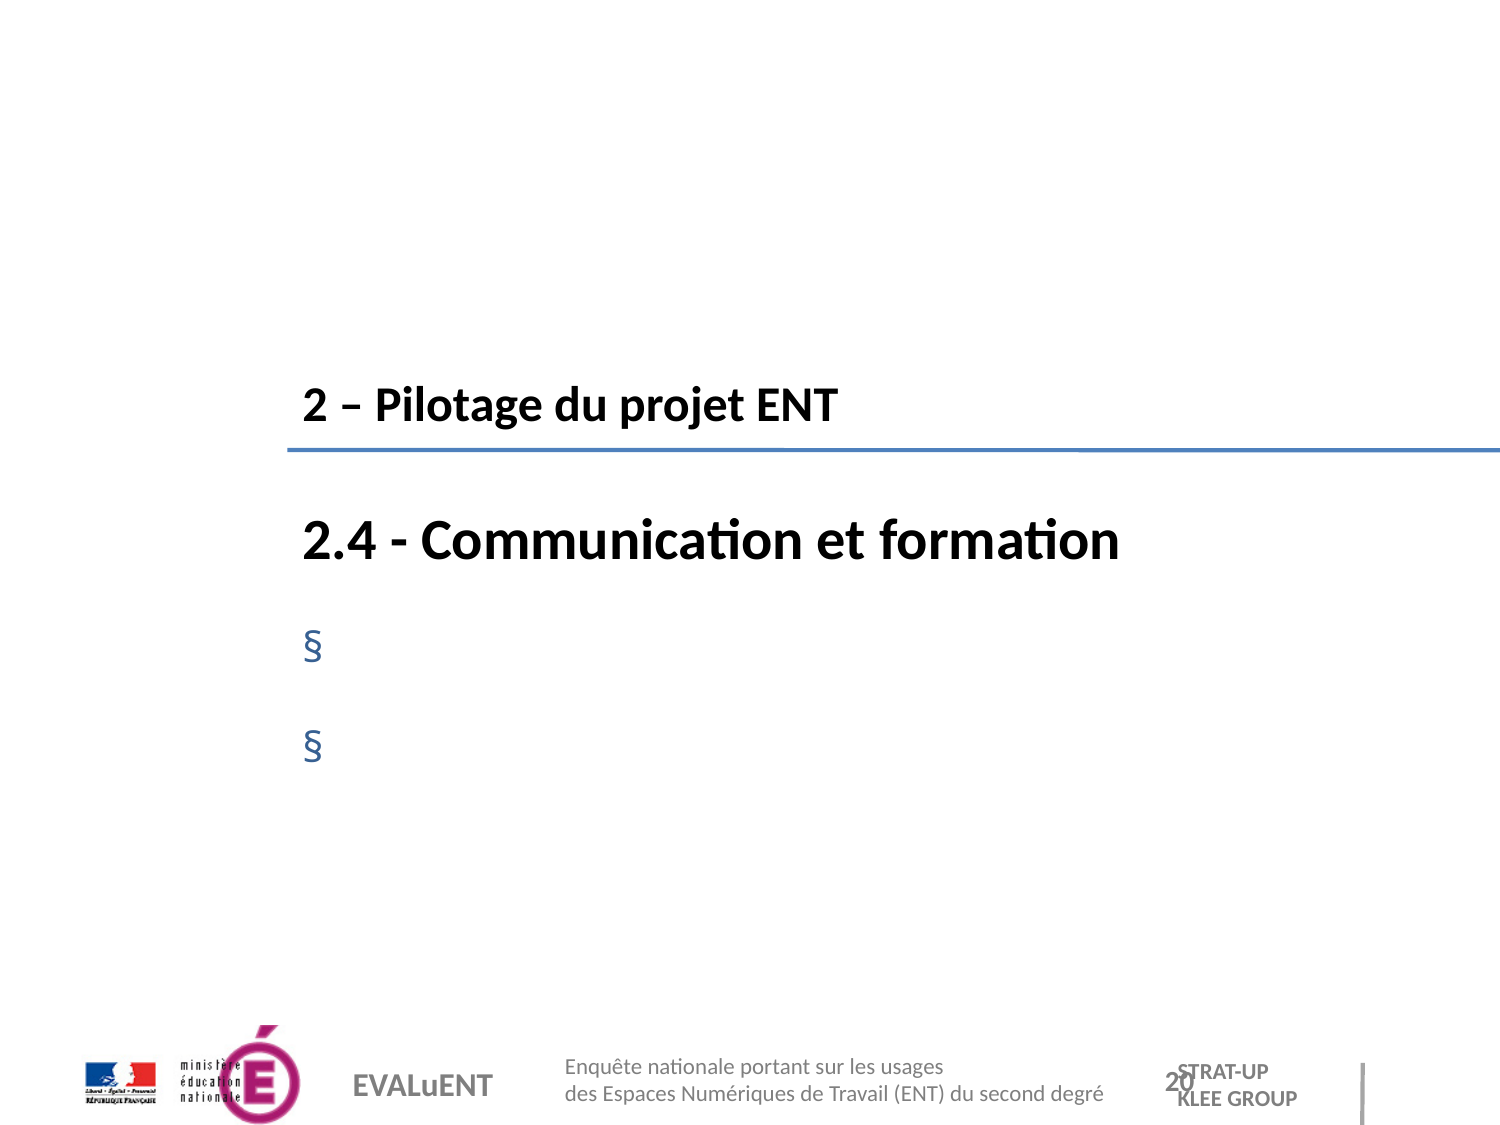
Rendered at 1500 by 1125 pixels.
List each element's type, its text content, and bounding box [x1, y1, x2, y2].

text_box [1074, 1050, 1426, 1110]
text_box 2 – Pilotage du projet ENT 2.4 - Communication et formation [287, 303, 1438, 775]
